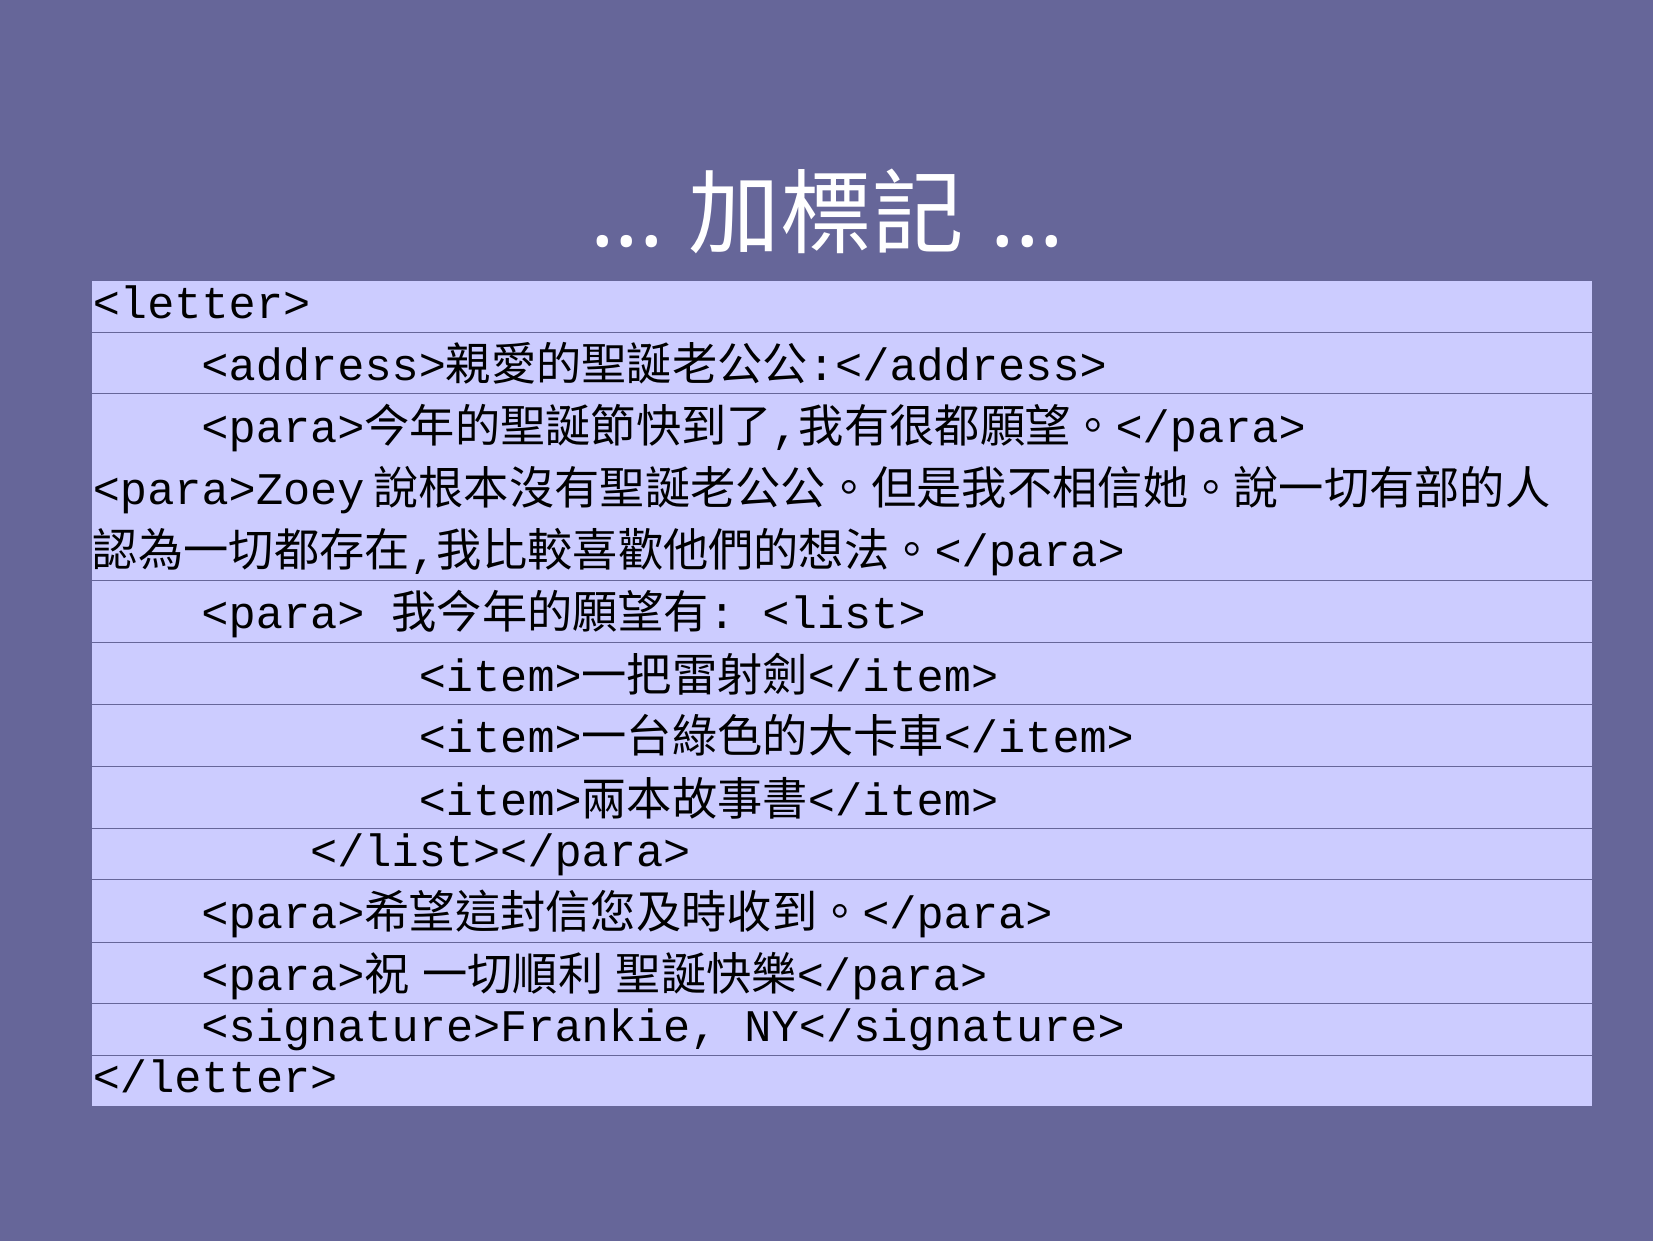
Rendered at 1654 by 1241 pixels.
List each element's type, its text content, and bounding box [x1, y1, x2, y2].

chart [92, 281, 1593, 1166]
title ...加標記... [121, 102, 1534, 281]
